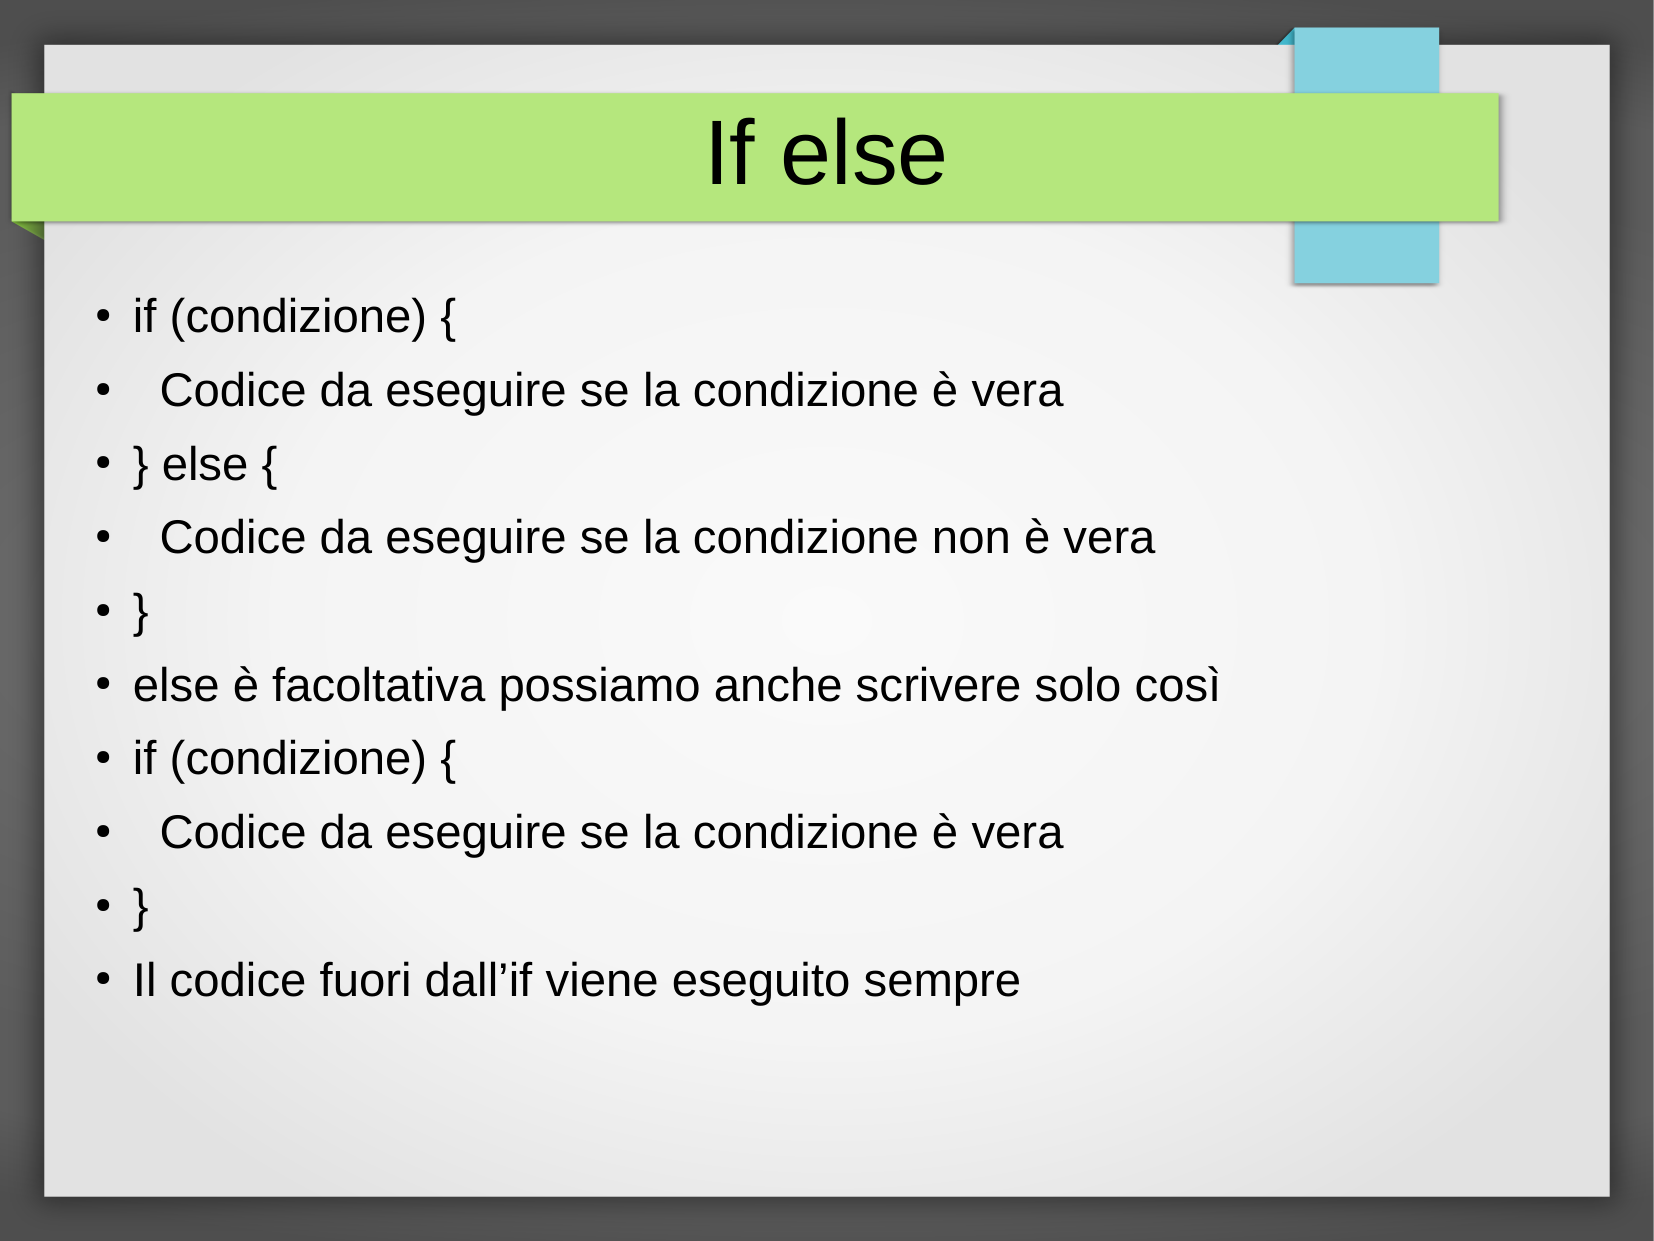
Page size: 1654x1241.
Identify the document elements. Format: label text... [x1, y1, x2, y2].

title If else [82, 49, 1571, 257]
picture [0, 0, 1654, 1241]
list if (condizione) { Codice da eseguire se la condizione è vera } else { Codice da eseguire se la condizione non è vera } else è facoltativa possiamo anche scrivere solo così if (condizione) { Codice da eseguire se la condizione è vera } Il codice fuori dall’if viene eseguito sempre [82, 290, 1571, 1010]
